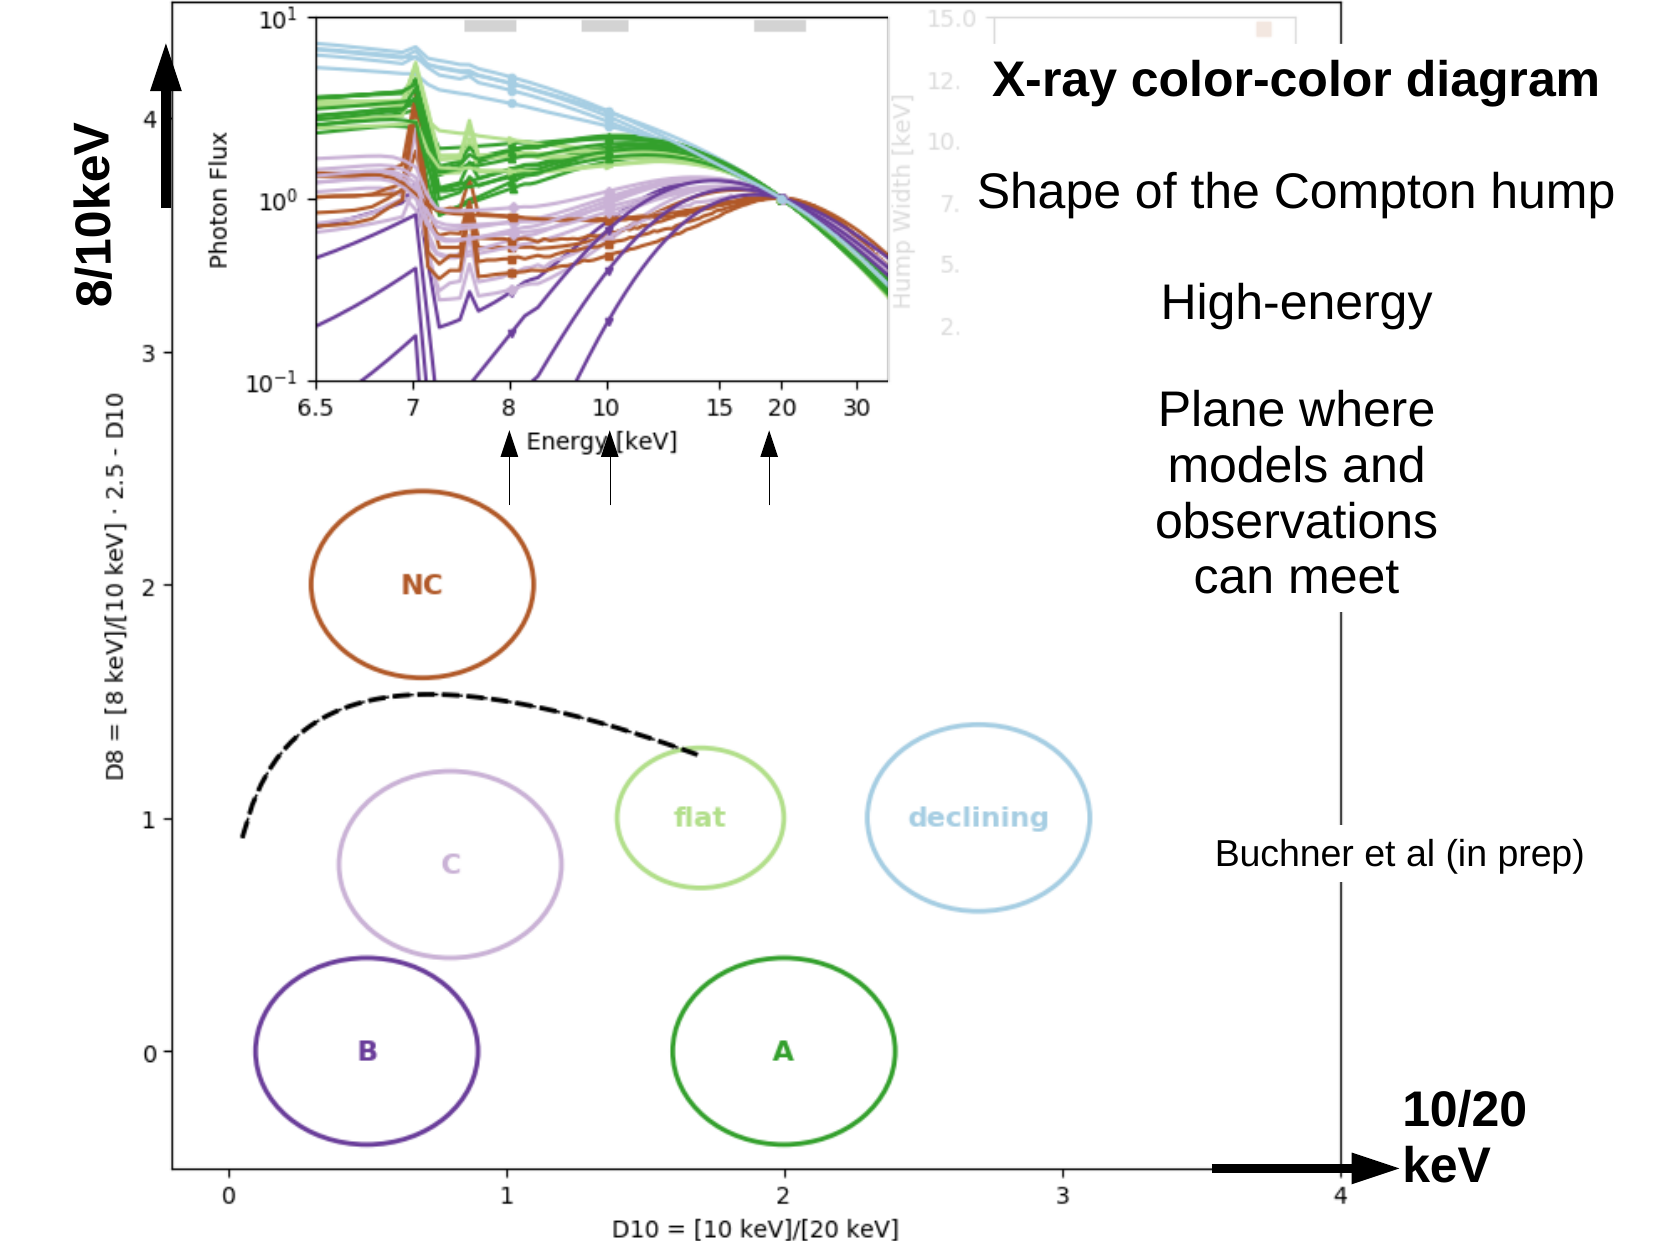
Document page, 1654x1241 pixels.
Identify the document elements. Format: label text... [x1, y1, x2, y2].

text_box Buchner et al (in prep) [1200, 825, 1613, 882]
text_box [888, 5, 1301, 494]
text_box 10/20 keV [1387, 1073, 1654, 1201]
text_box X-ray color-color diagram Shape of the Compton hump High-energy Plane where models and observations can meet [959, 43, 1634, 612]
picture [88, 0, 1364, 1241]
text_box 8/10keV [54, 56, 130, 324]
